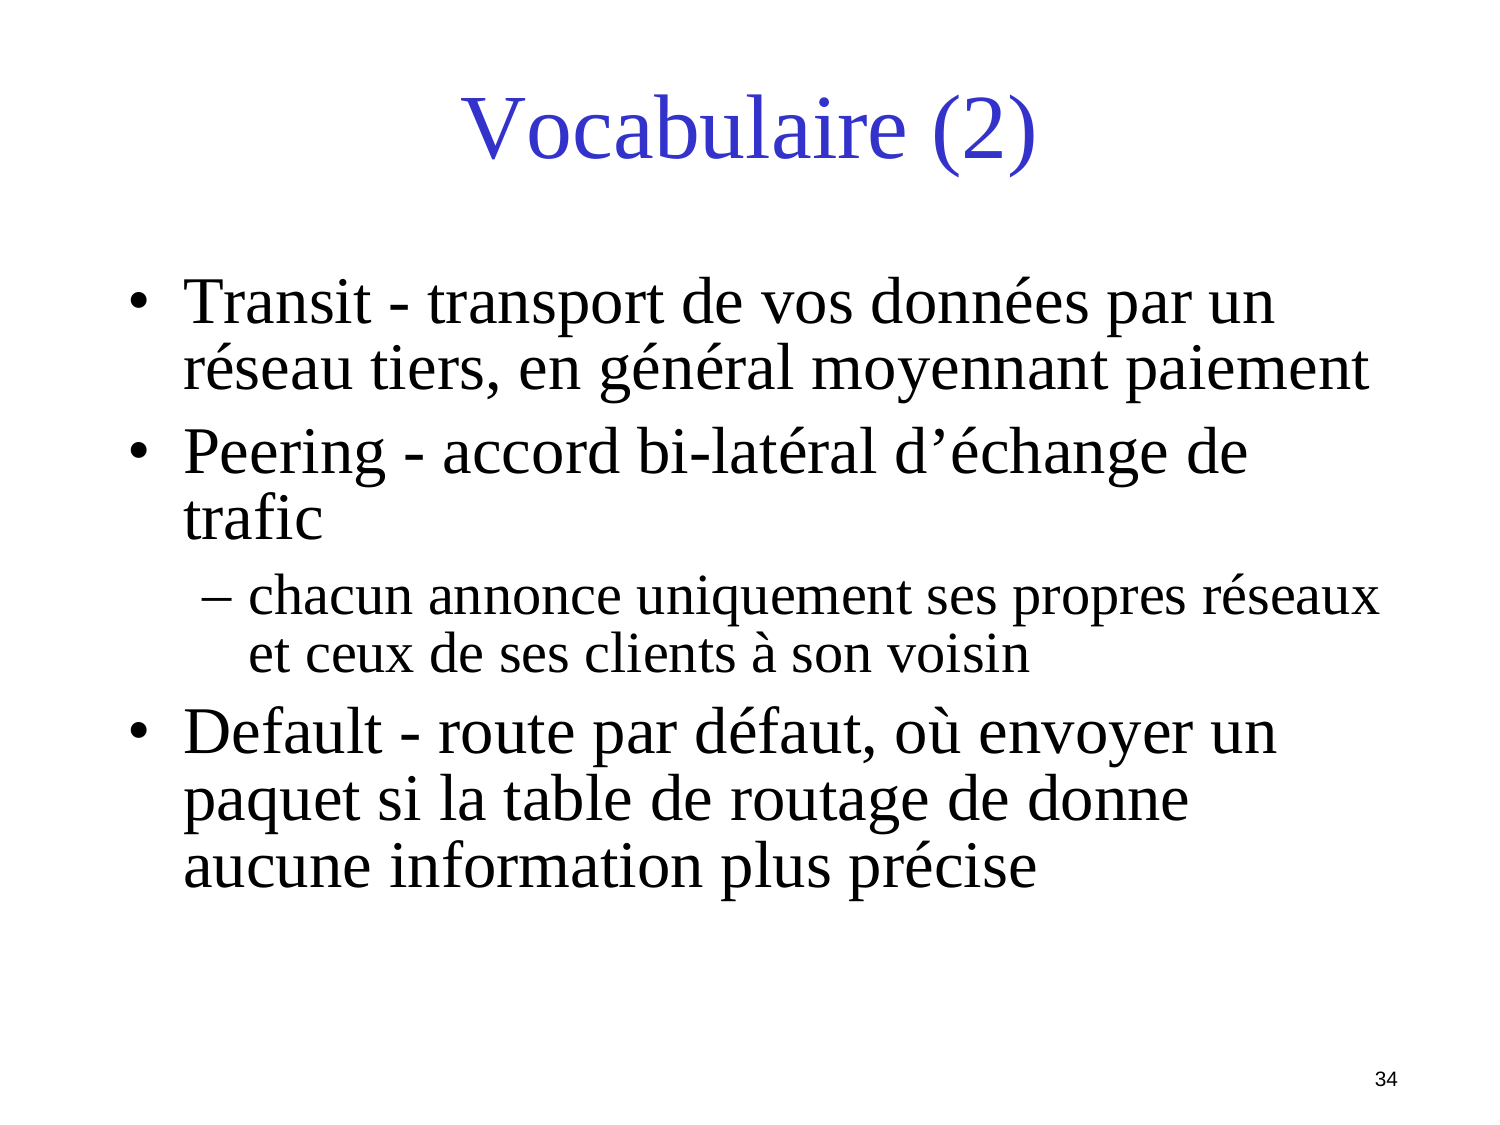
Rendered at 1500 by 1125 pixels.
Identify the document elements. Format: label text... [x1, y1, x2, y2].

title Vocabulaire (2) [112, 37, 1388, 225]
list Transit - transport de vos données par un réseau tiers, en général moyennant paiement Peering - accord bi-latéral d’échange de trafic chacun annonce uniquement ses propres réseaux et ceux de ses clients à son voisin Default - route par défaut, où envoyer un paquet si la table de routage de donne aucune information plus précise [112, 262, 1413, 1026]
